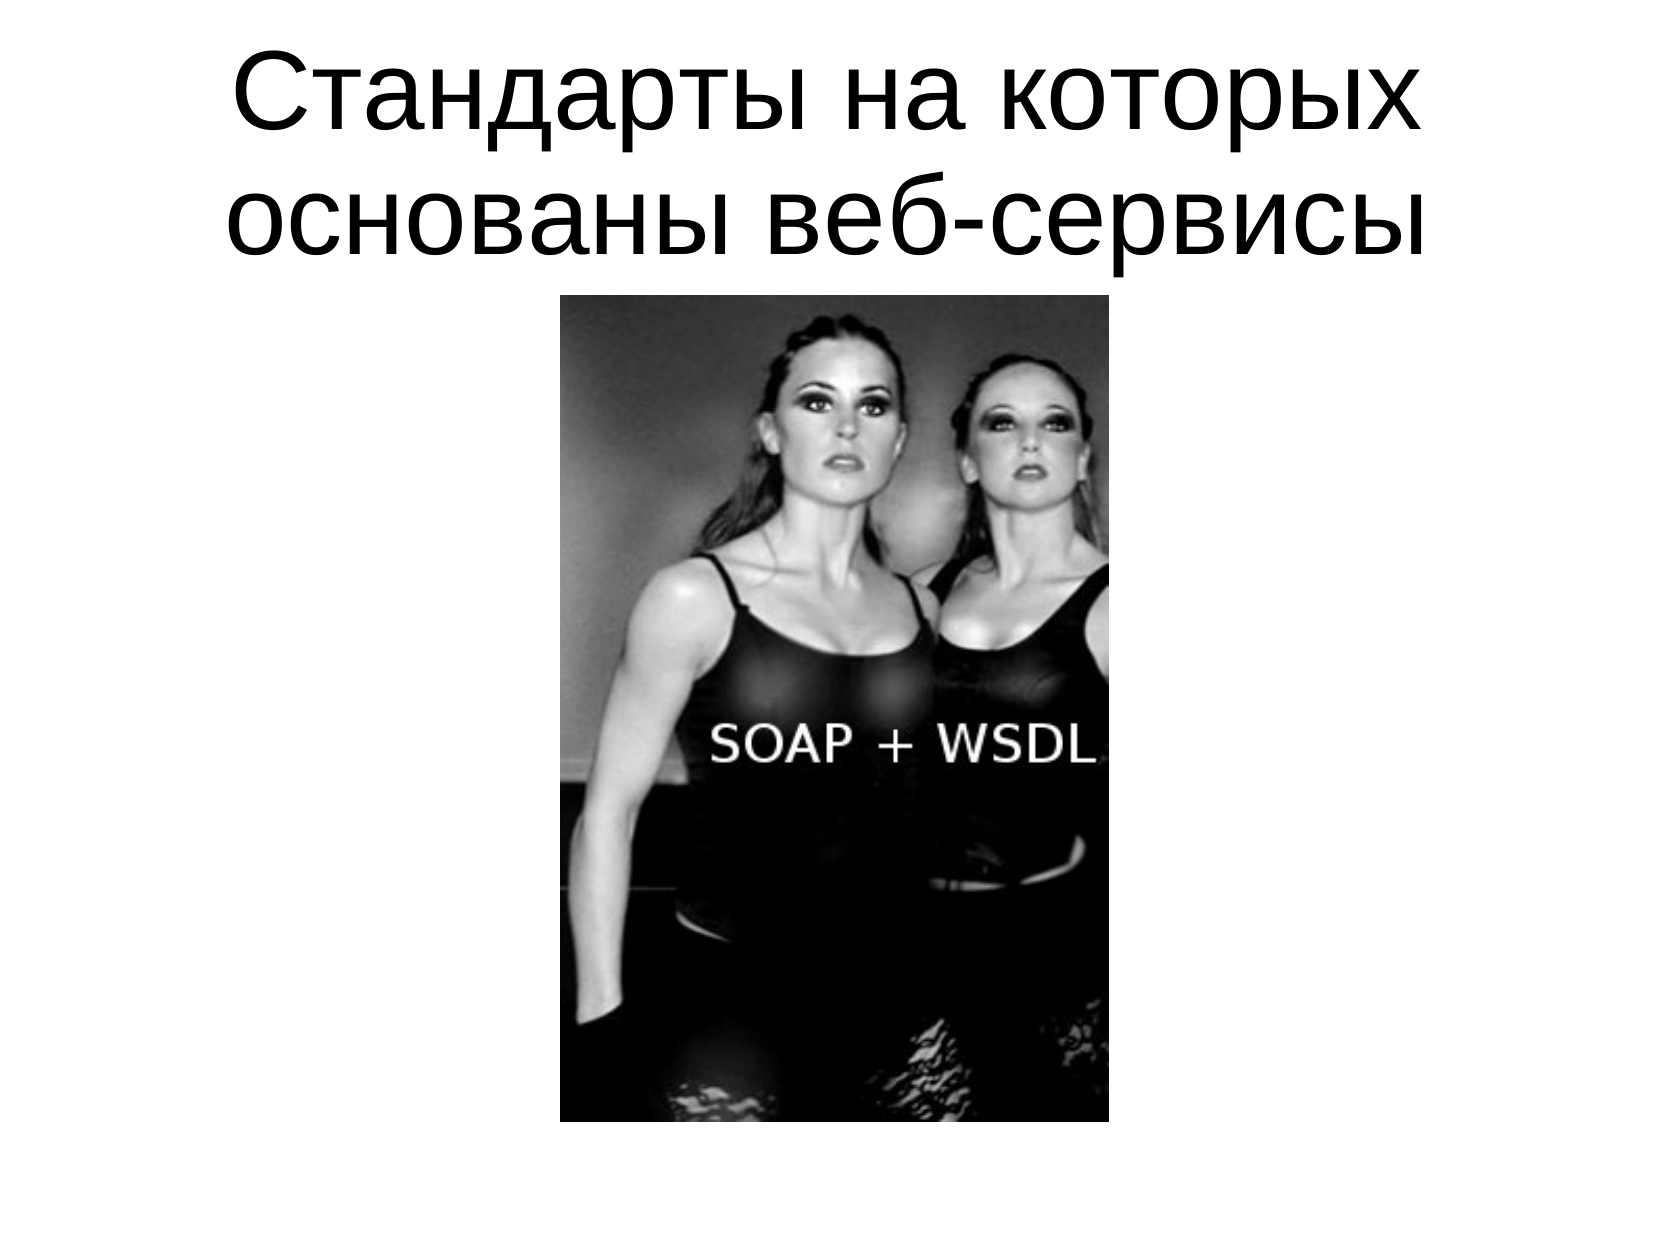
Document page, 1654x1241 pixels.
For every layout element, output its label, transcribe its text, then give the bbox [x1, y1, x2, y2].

title Стандарты на которых основаны веб-сервисы [82, 27, 1571, 279]
picture [560, 295, 1109, 1123]
